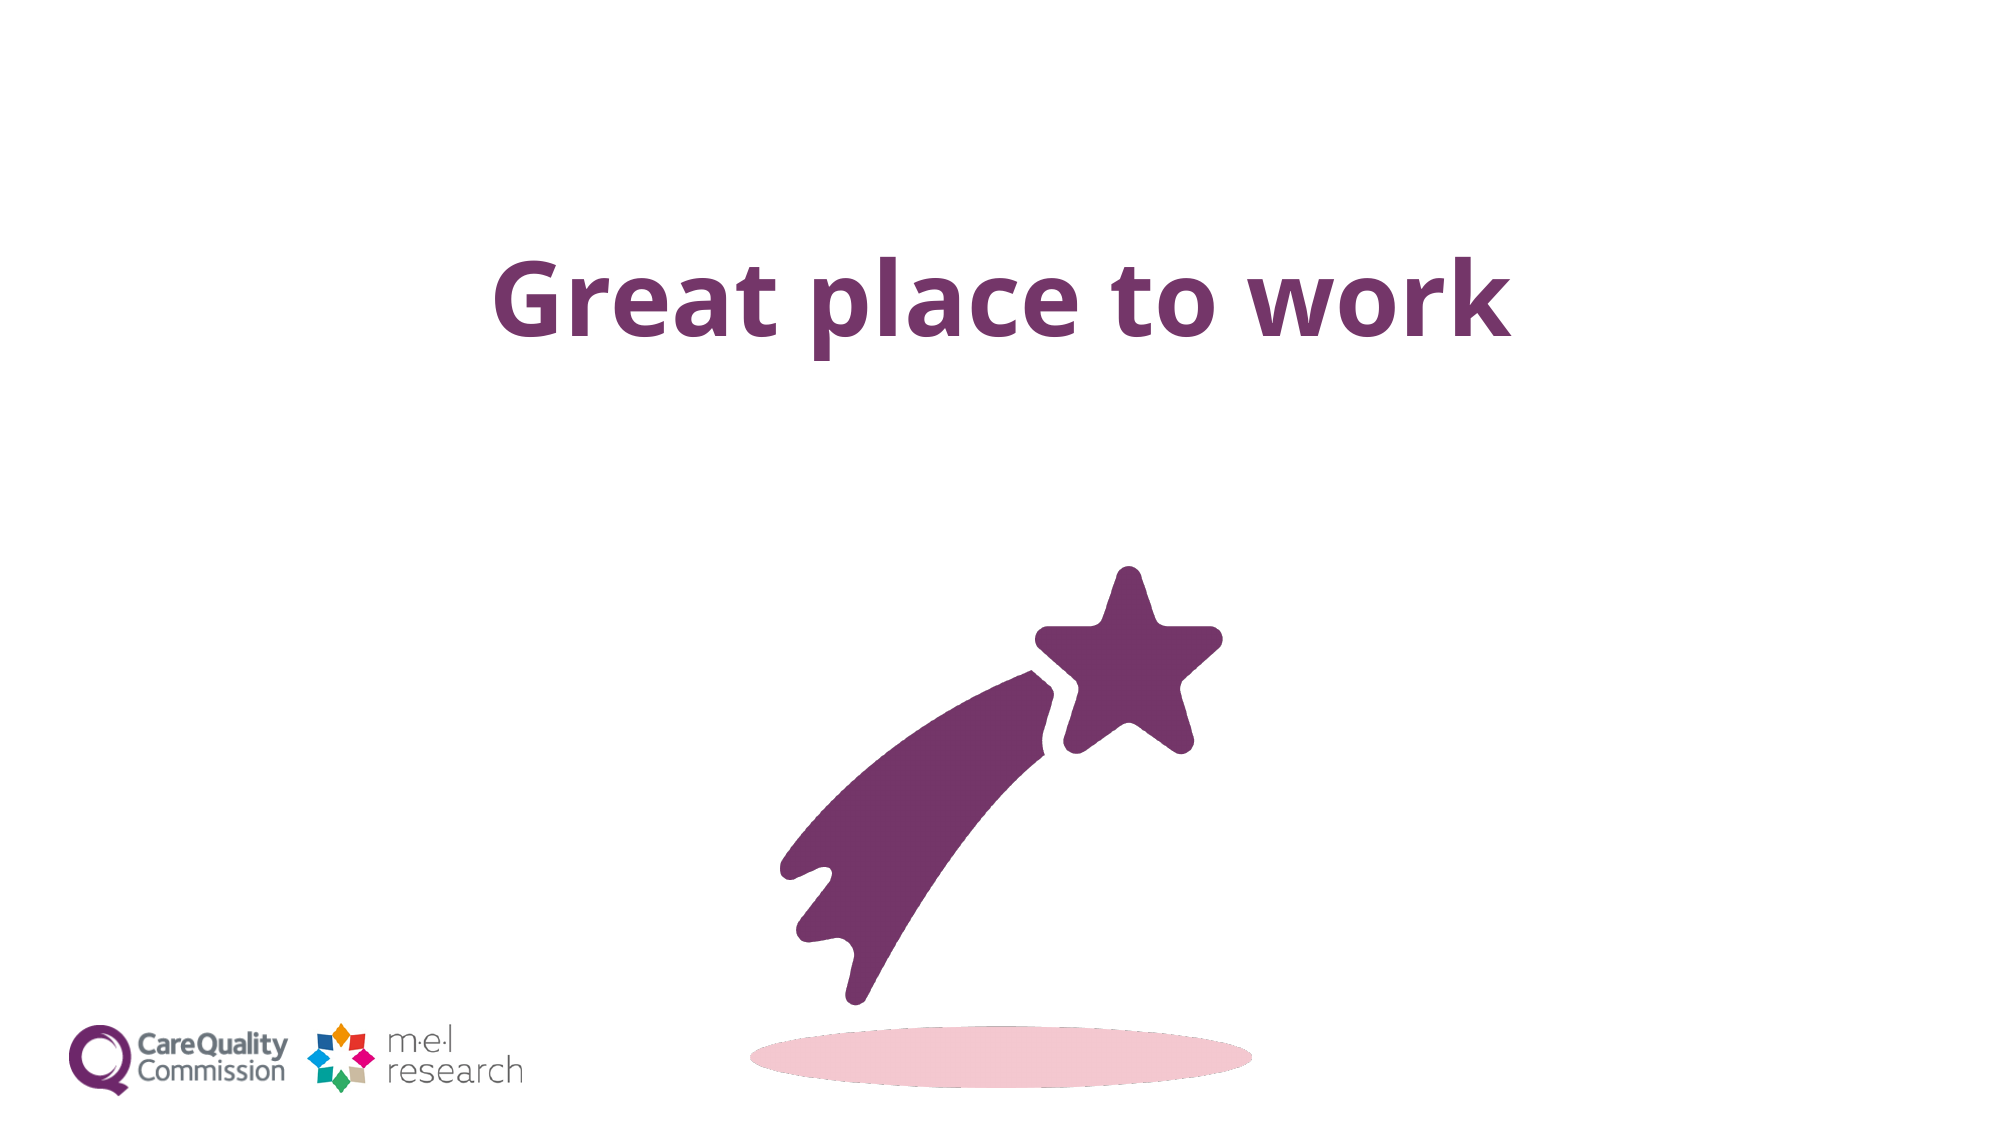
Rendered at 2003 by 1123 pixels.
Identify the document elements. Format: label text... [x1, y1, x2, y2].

picture [67, 1023, 291, 1099]
title Great place to work [131, 210, 1871, 327]
picture [750, 534, 1252, 1088]
picture [307, 1023, 522, 1093]
